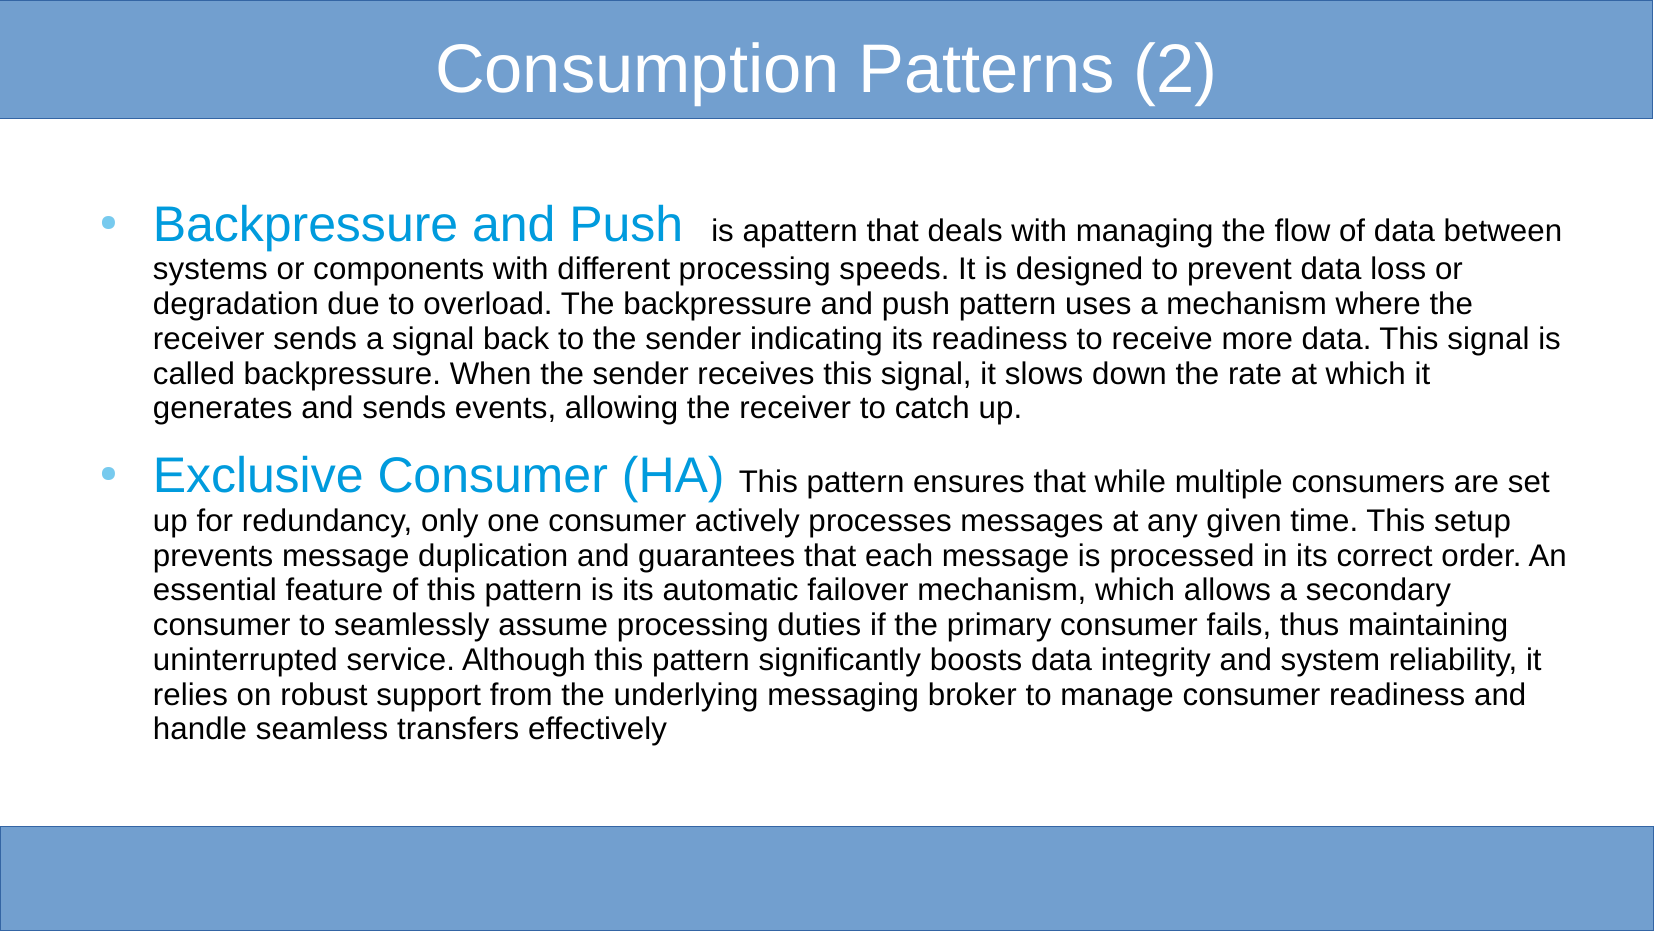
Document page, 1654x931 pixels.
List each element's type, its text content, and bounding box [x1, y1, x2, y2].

title Consumption Patterns (2) [59, 29, 1595, 108]
list Backpressure and Push is apattern that deals with managing the flow of data between systems or components with different processing speeds. It is designed to prevent data loss or degradation due to overload. The backpressure and push pattern uses a mechanism where the receiver sends a signal back to the sender indicating its readiness to receive more data. This signal is called backpressure. When the sender receives this signal, it slows down the rate at which it generates and sends events, allowing the receiver to catch up. Exclusive Consumer (HA) This pattern ensures that while multiple consumers are set up for redundancy, only one consumer actively processes messages at any given time. This setup prevents message duplication and guarantees that each message is processed in its correct order. An essential feature of this pattern is its automatic failover mechanism, which allows a secondary consumer to seamlessly assume processing duties if the primary consumer fails, thus maintaining uninterrupted service. Although this pattern significantly boosts data integrity and system reliability, it relies on robust support from the underlying messaging broker to manage consumer readiness and handle seamless transfers effectively [81, 118, 1571, 886]
